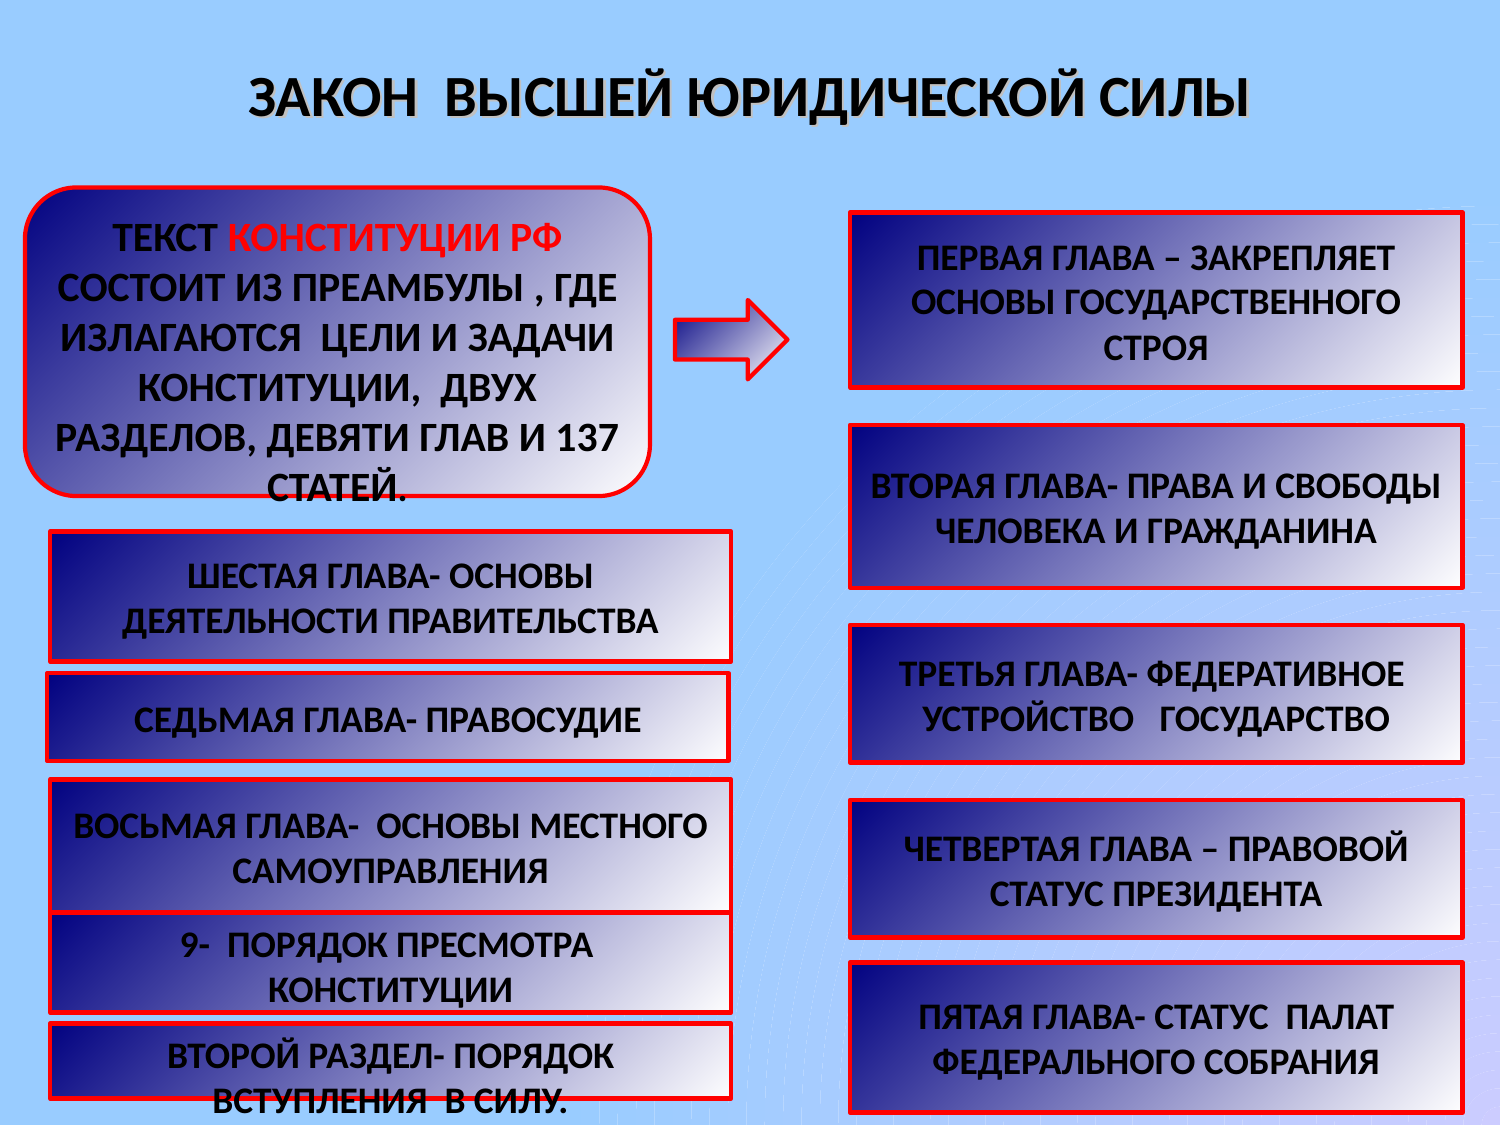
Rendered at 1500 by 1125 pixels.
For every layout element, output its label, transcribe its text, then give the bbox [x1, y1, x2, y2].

text_box ТРЕТЬЯ ГЛАВА- ФЕДЕРАТИВНОЕ УСТРОЙСТВО ГОСУДАРСТВО [850, 625, 1463, 763]
text_box ТЕКСТ КОНСТИТУЦИИ РФ СОСТОИТ ИЗ ПРЕАМБУЛЫ , ГДЕ ИЗЛАГАЮТСЯ ЦЕЛИ И ЗАДАЧИ КОНСТИТУЦИИ, ДВУХ РАЗДЕЛОВ, ДЕВЯТИ ГЛАВ И 137 СТАТЕЙ. [24, 187, 650, 497]
text_box СЕДЬМАЯ ГЛАВА- ПРАВОСУДИЕ [47, 673, 729, 761]
text_box ПЕРВАЯ ГЛАВА – ЗАКРЕПЛЯЕТ ОСНОВЫ ГОСУДАРСТВЕННОГО СТРОЯ [850, 212, 1463, 387]
text_box [674, 299, 788, 380]
text_box ВТОРОЙ РАЗДЕЛ- ПОРЯДОК ВСТУПЛЕНИЯ В СИЛУ. [50, 1023, 731, 1098]
text_box ПЯТАЯ ГЛАВА- СТАТУС ПАЛАТ ФЕДЕРАЛЬНОГО СОБРАНИЯ [850, 962, 1463, 1113]
text_box ВТОРАЯ ГЛАВА- ПРАВА И СВОБОДЫ ЧЕЛОВЕКА И ГРАЖДАНИНА [850, 425, 1463, 588]
text_box 9- ПОРЯДОК ПРЕСМОТРА КОНСТИТУЦИИ [50, 912, 731, 1013]
text_box ВОСЬМАЯ ГЛАВА- ОСНОВЫ МЕСТНОГО САМОУПРАВЛЕНИЯ [50, 780, 731, 912]
text_box ЧЕТВЕРТАЯ ГЛАВА – ПРАВОВОЙ СТАТУС ПРЕЗИДЕНТА [850, 800, 1463, 938]
title ЗАКОН ВЫСШЕЙ ЮРИДИЧЕСКОЙ СИЛЫ [75, 45, 1426, 142]
text_box ШЕСТАЯ ГЛАВА- ОСНОВЫ ДЕЯТЕЛЬНОСТИ ПРАВИТЕЛЬСТВА [50, 531, 731, 661]
